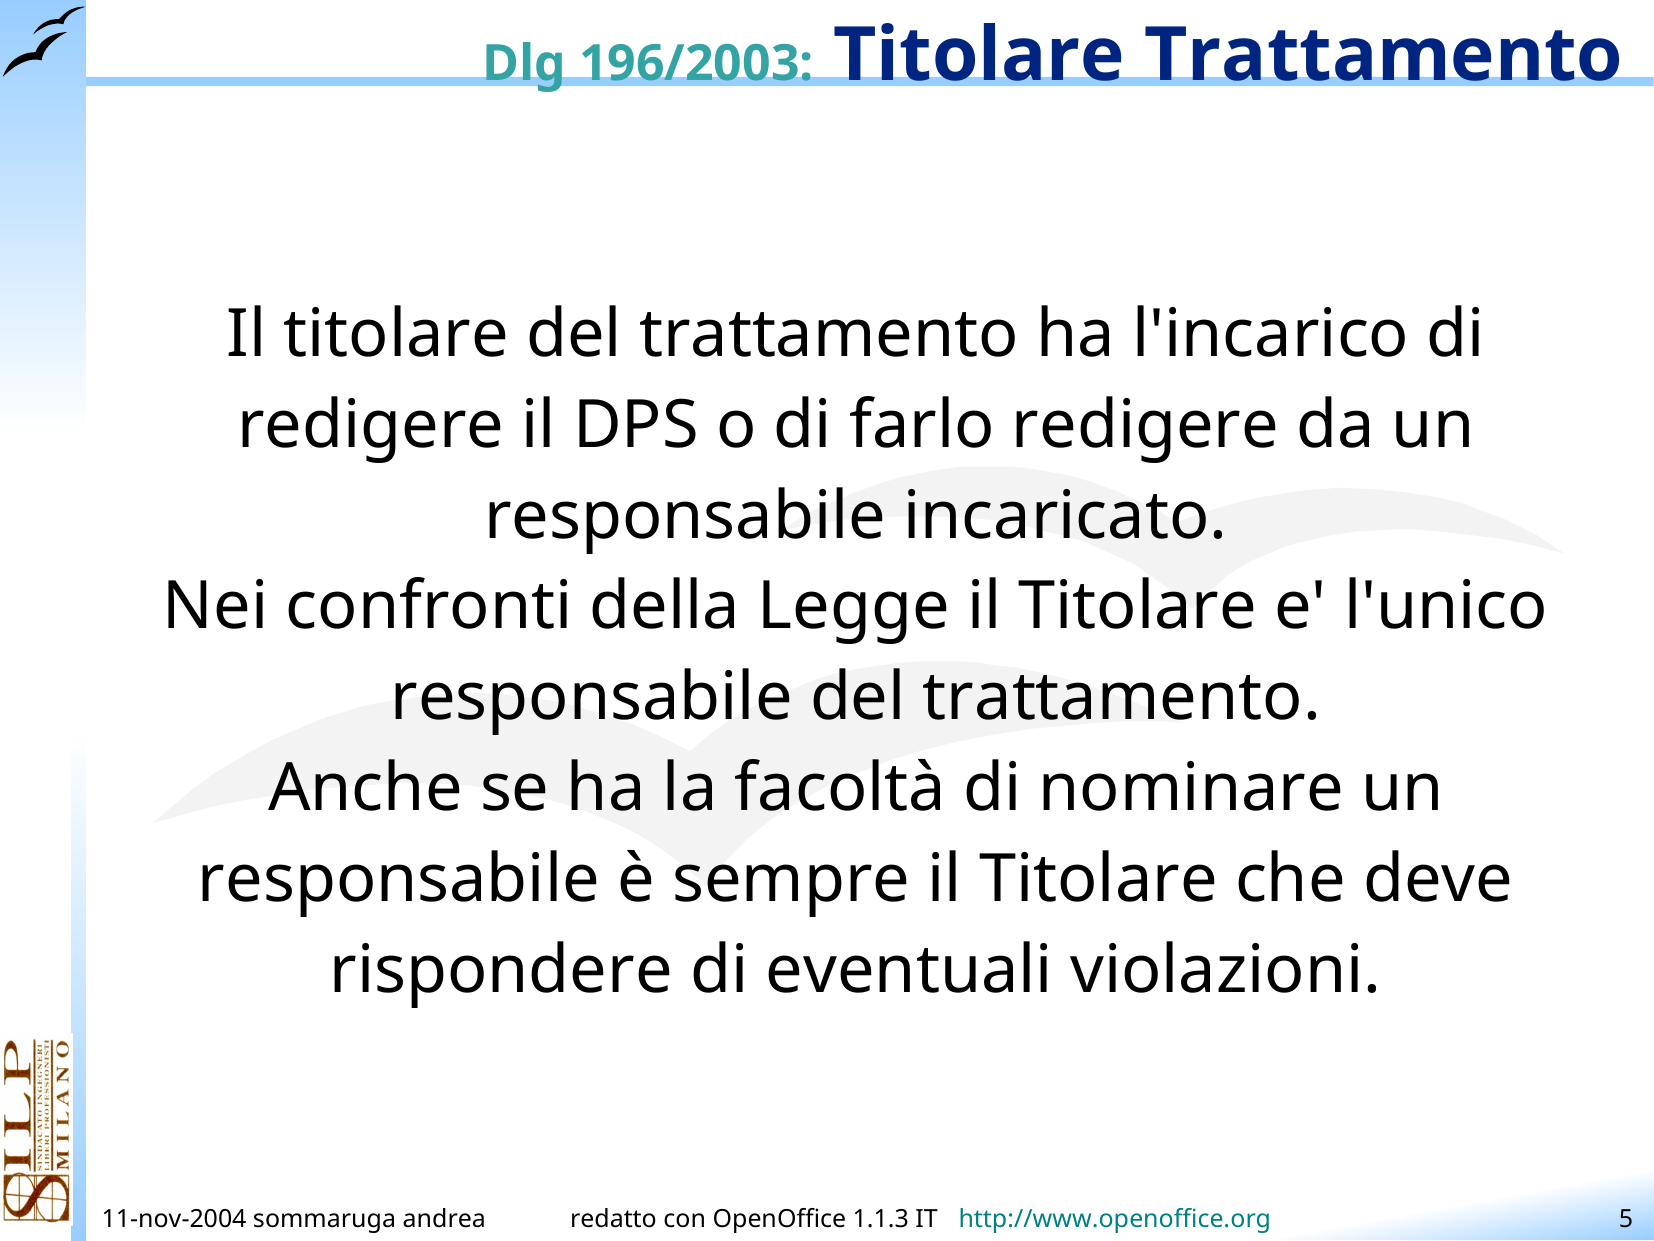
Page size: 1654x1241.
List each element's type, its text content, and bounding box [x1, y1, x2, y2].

subtitle Il titolare del trattamento ha l'incarico di redigere il DPS o di farlo redigere da un responsabile incaricato. Nei confronti della Legge il Titolare e' l'unico responsabile del trattamento. Anche se ha la facoltà di nominare un responsabile è sempre il Titolare che deve rispondere di eventuali violazioni. [85, 134, 1628, 1163]
picture [0, 1033, 73, 1226]
title Dlg 196/2003: Titolare Trattamento [85, 0, 1654, 104]
